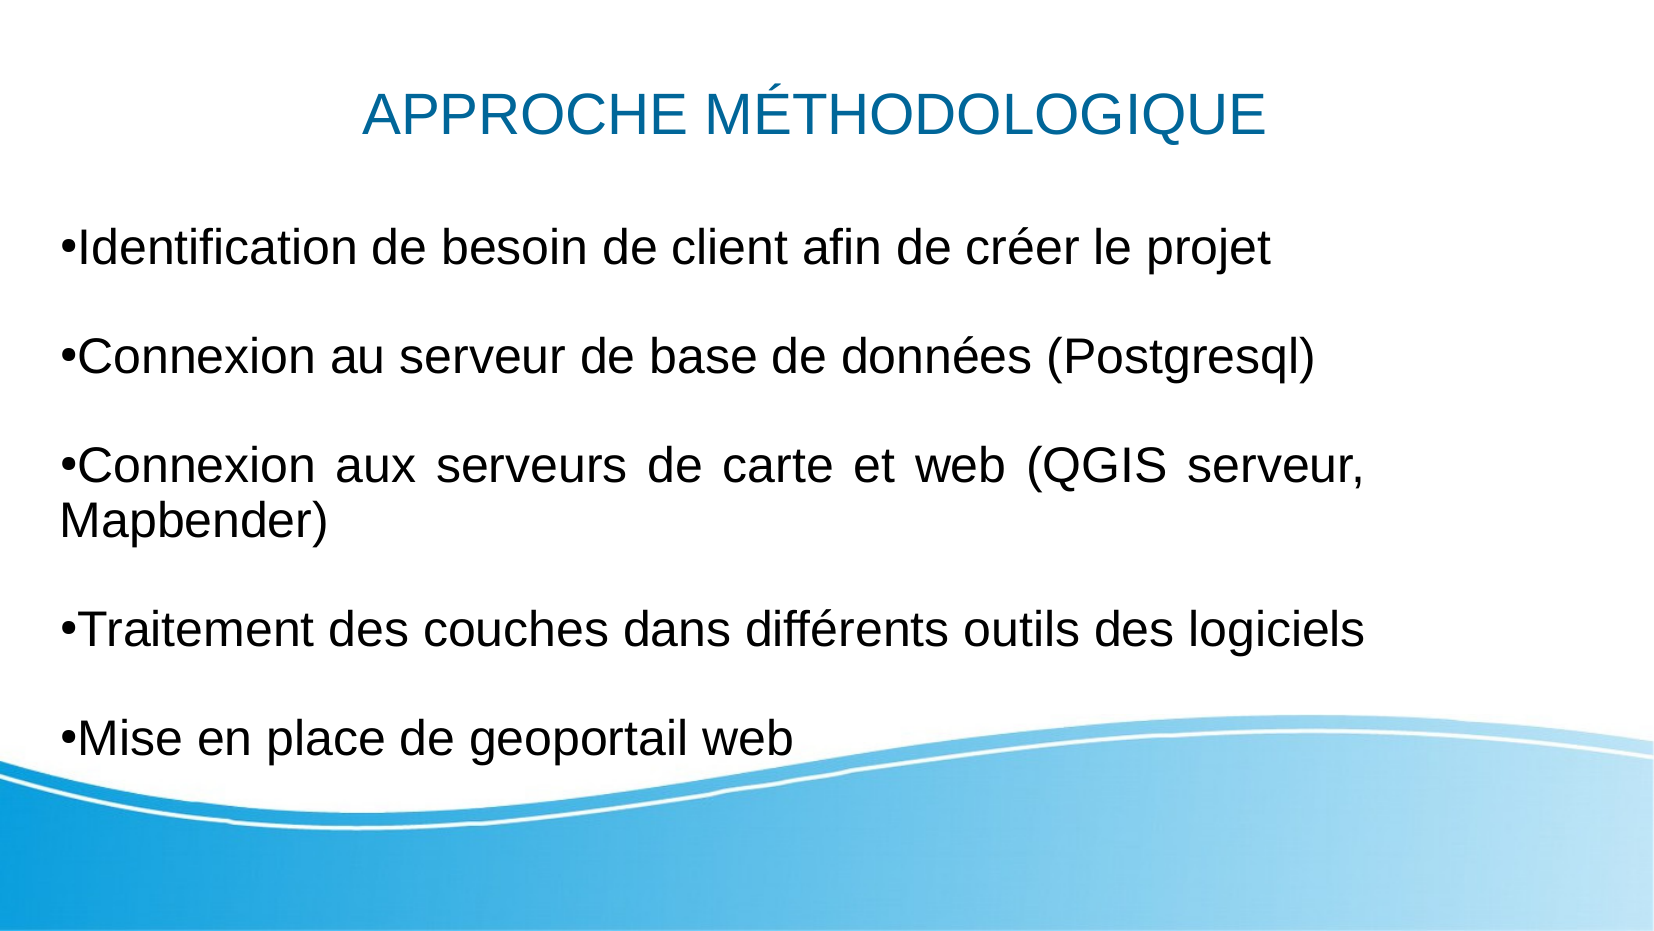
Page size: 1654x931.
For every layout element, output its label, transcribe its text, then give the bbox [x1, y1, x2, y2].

picture [0, 714, 1654, 931]
text_box Identification de besoin de client afin de créer le projet Connexion au serveur de base de données (Postgresql) Connexion aux serveurs de carte et web (QGIS serveur, Mapbender) Traitement des couches dans différents outils des logiciels Mise en place de geoportail web [44, 211, 1614, 709]
title APPROCHE MÉTHODOLOGIQUE [70, 33, 1560, 189]
